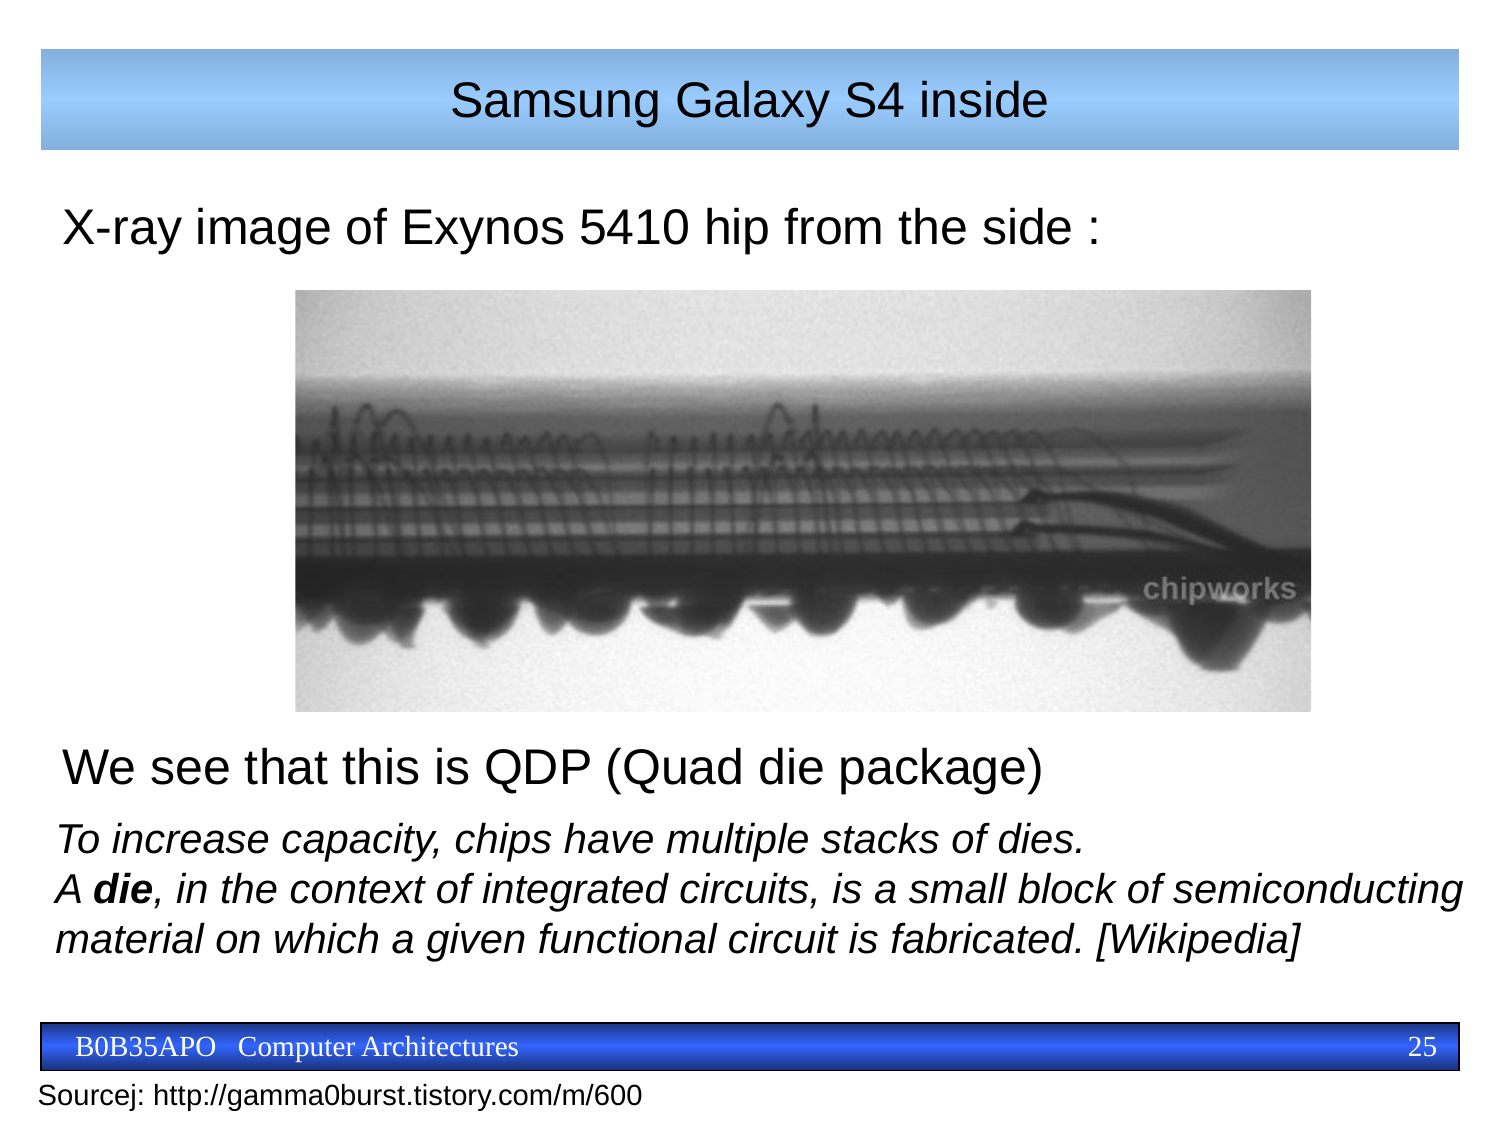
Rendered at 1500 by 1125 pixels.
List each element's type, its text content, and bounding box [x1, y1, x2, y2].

title Samsung Galaxy S4 inside [41, 49, 1459, 150]
picture [295, 290, 1312, 712]
text_box X-ray image of Exynos 5410 hip from the side : We see that this is QDP (Quad die package) [48, 186, 1118, 803]
text_box Sourcej: http://gamma0burst.tistory.com/m/600 [22, 1068, 1500, 1120]
text_box To increase capacity, chips have multiple stacks of dies. A die, in the context of integrated circuits, is a small block of semiconducting material on which a given functional circuit is fabricated. [Wikipedia] [40, 803, 1500, 970]
